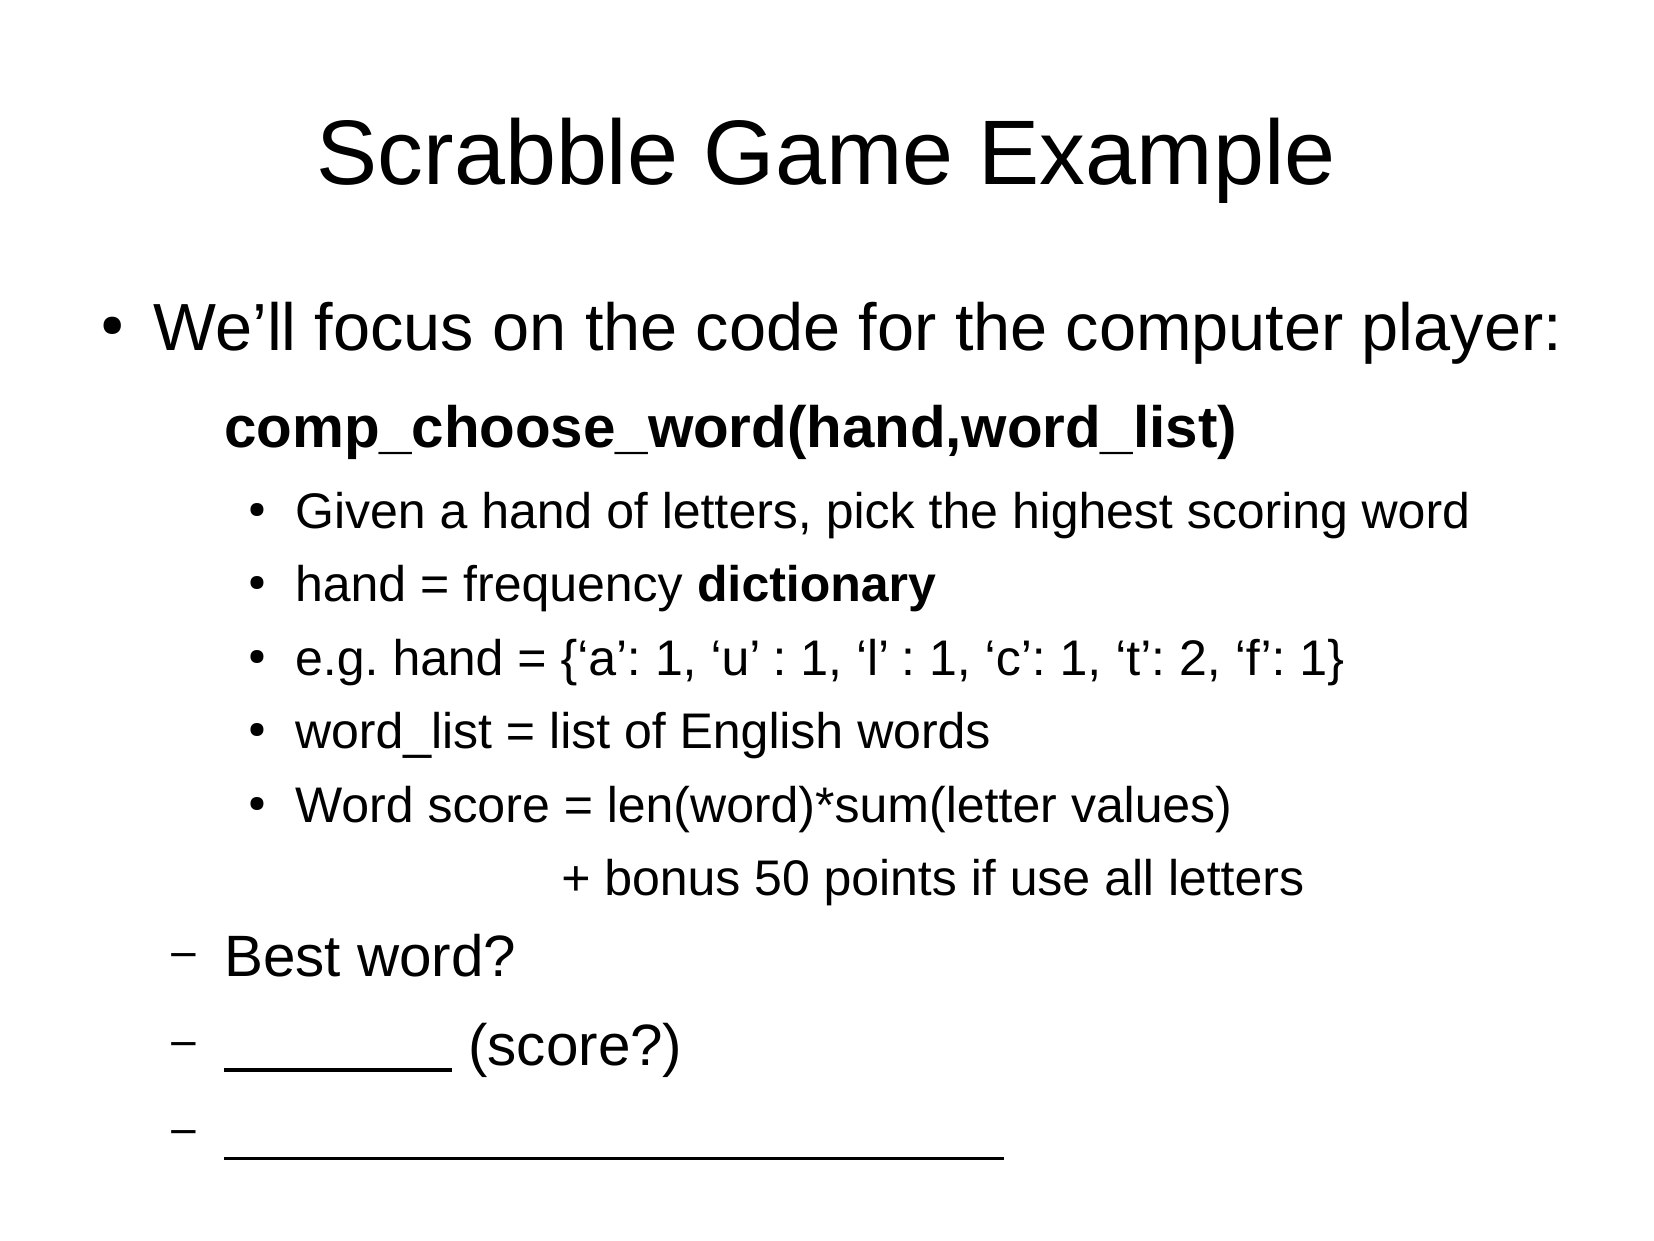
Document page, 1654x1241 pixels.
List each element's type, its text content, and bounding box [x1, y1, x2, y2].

title Scrabble Game Example [82, 49, 1571, 257]
list We’ll focus on the code for the computer player: comp_choose_word(hand,word_list) Given a hand of letters, pick the highest scoring word hand = frequency dictionary e.g. hand = {‘a’: 1, ‘u’ : 1, ‘l’ : 1, ‘c’: 1, ‘t’: 2, ‘f’: 1} word_list = list of English words Word score = len(word)*sum(letter values) + bonus 50 points if use all letters Best word? (score?) [82, 290, 1571, 1241]
